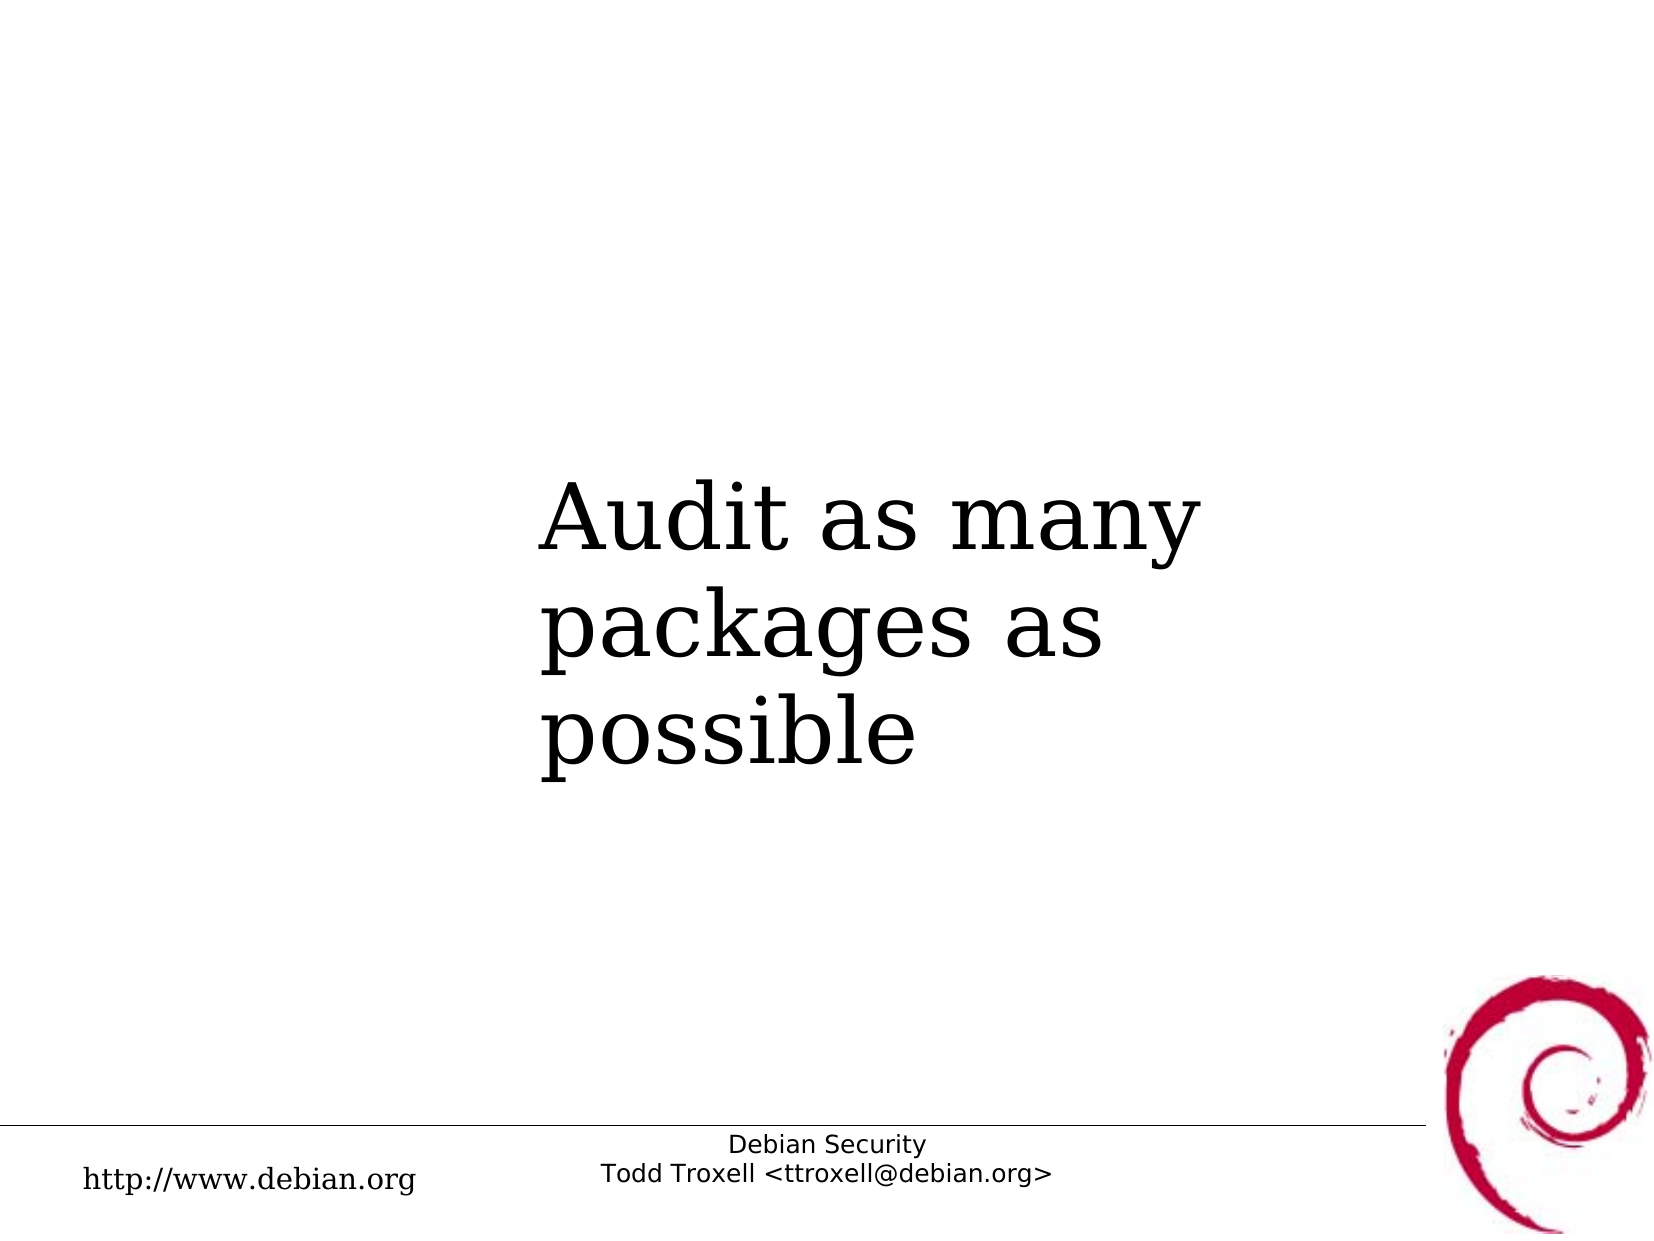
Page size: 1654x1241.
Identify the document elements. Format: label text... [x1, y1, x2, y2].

text_box Audit as many packages as possible [525, 457, 1238, 793]
picture [1443, 975, 1654, 1234]
